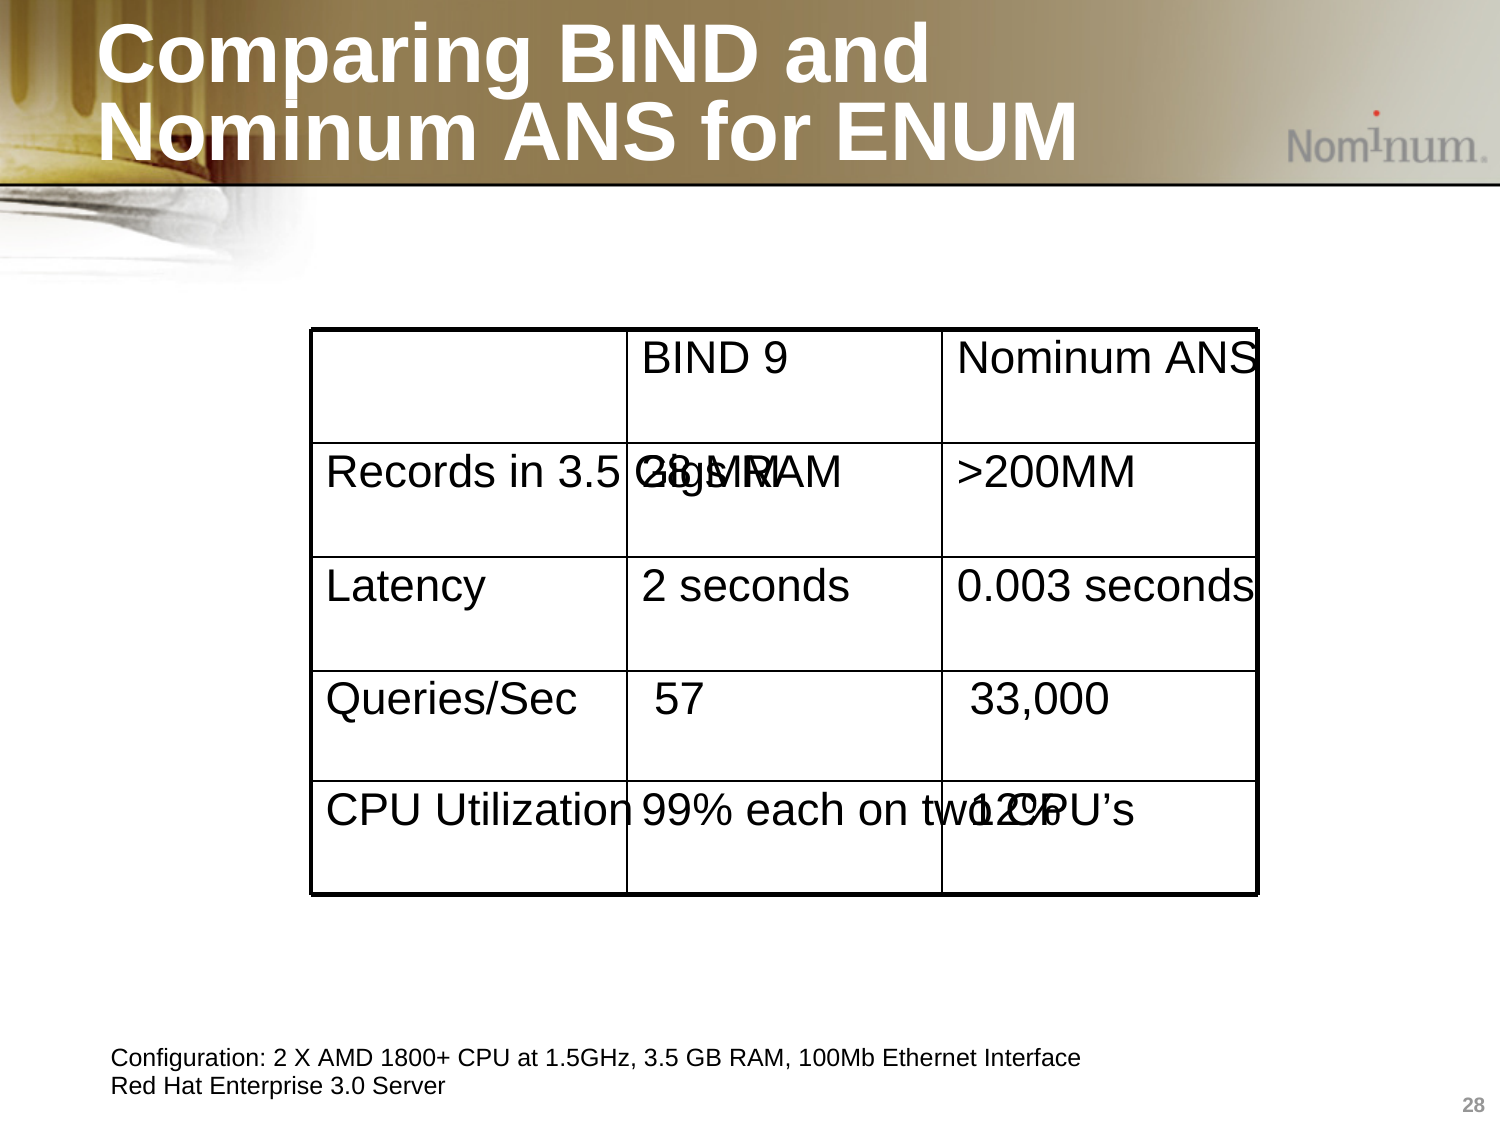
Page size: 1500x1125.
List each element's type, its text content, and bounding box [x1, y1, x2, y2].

text_box 2 seconds [628, 558, 941, 670]
text_box Nominum ANS [943, 332, 1255, 442]
text_box Nominum ANS [1236, 344, 1255, 359]
text_box 33,000 [943, 672, 1255, 780]
text_box >200MM [943, 444, 1255, 556]
picture [0, 0, 1500, 1125]
text_box 57 [628, 672, 941, 780]
text_box Configuration: 2 X AMD 1800+ CPU at 1.5GHz, 3.5 GB RAM, 100Mb Ethernet Interface Red Hat Enterprise 3.0 Server [95, 1035, 1099, 1108]
text_box 99% each on two CPU’s [628, 782, 941, 892]
text_box 28 MM [628, 444, 941, 556]
text_box 0.003 seconds [943, 558, 1255, 670]
title Comparing BIND and Nominum ANS for ENUM [81, 1, 1210, 191]
text_box Latency [313, 558, 626, 670]
text_box Queries/Sec [313, 672, 626, 780]
text_box Records in 3.5 Gigs RAM [313, 444, 626, 556]
text_box BIND 9 [628, 332, 941, 442]
text_box 12% [943, 782, 1255, 892]
text_box CPU Utilization [313, 782, 626, 892]
